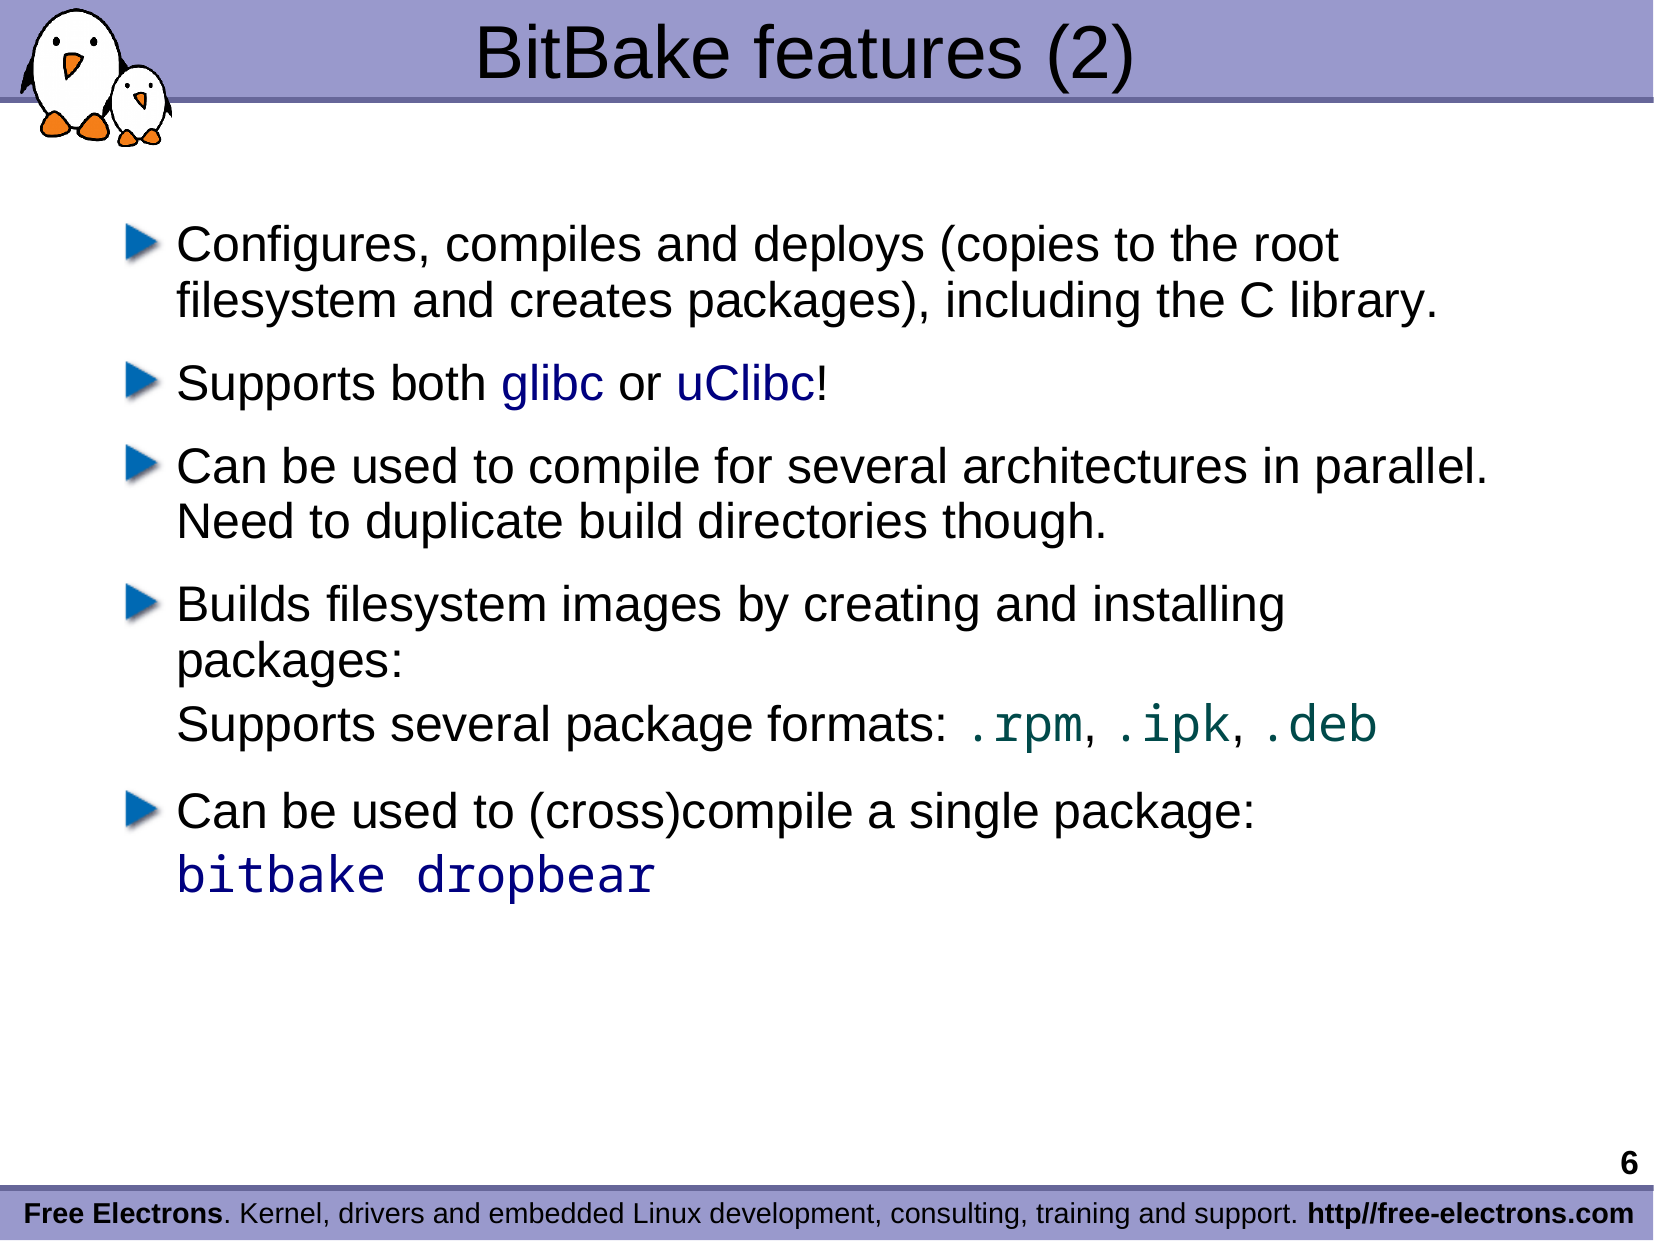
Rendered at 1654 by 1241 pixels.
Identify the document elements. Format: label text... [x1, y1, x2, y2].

title BitBake features (2) [60, 0, 1551, 105]
list Configures, compiles and deploys (copies to the root filesystem and creates packages), including the C library. Supports both glibc or uClibc! Can be used to compile for several architectures in parallel. Need to duplicate build directories though. Builds filesystem images by creating and installing packages: Supports several package formats: .rpm, .ipk, .deb Can be used to (cross)compile a single package: bitbake dropbear [105, 216, 1518, 1066]
picture [20, 8, 172, 147]
